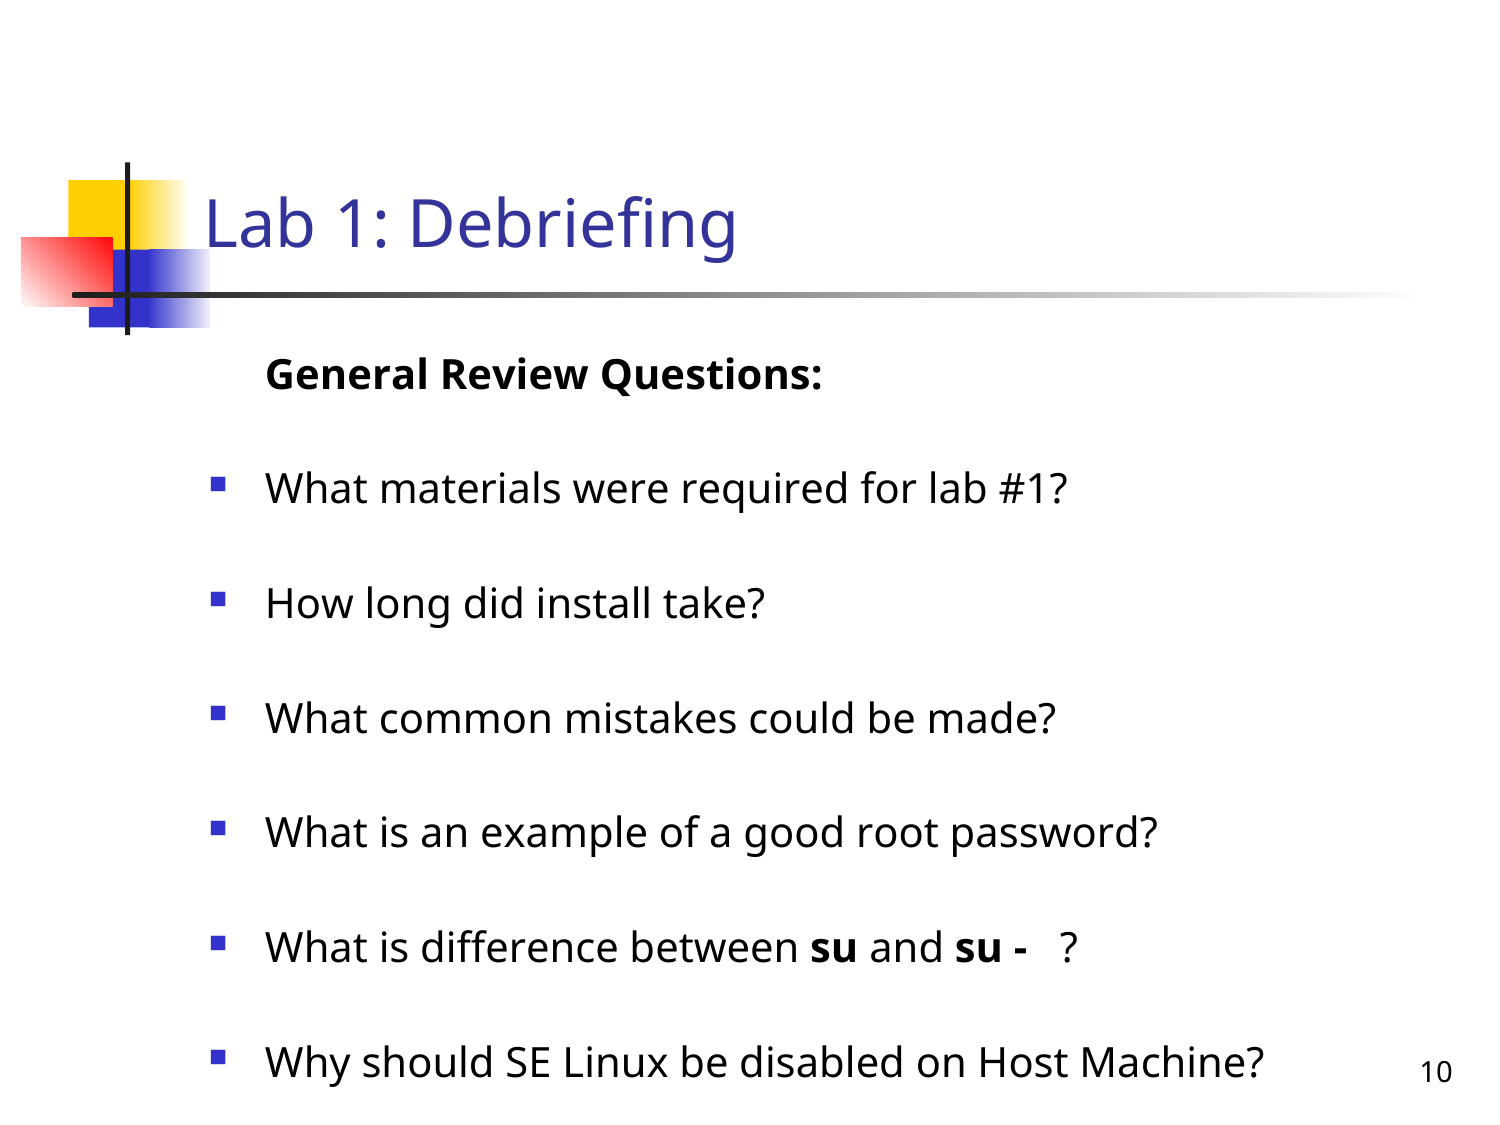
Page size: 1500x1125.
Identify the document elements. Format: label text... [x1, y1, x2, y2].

list General Review Questions: What materials were required for lab #1? How long did install take? What common mistakes could be made? What is an example of a good root password? What is difference between su and su - ? Why should SE Linux be disabled on Host Machine? [193, 331, 1469, 1028]
title Lab 1: Debriefing [188, 35, 1468, 276]
